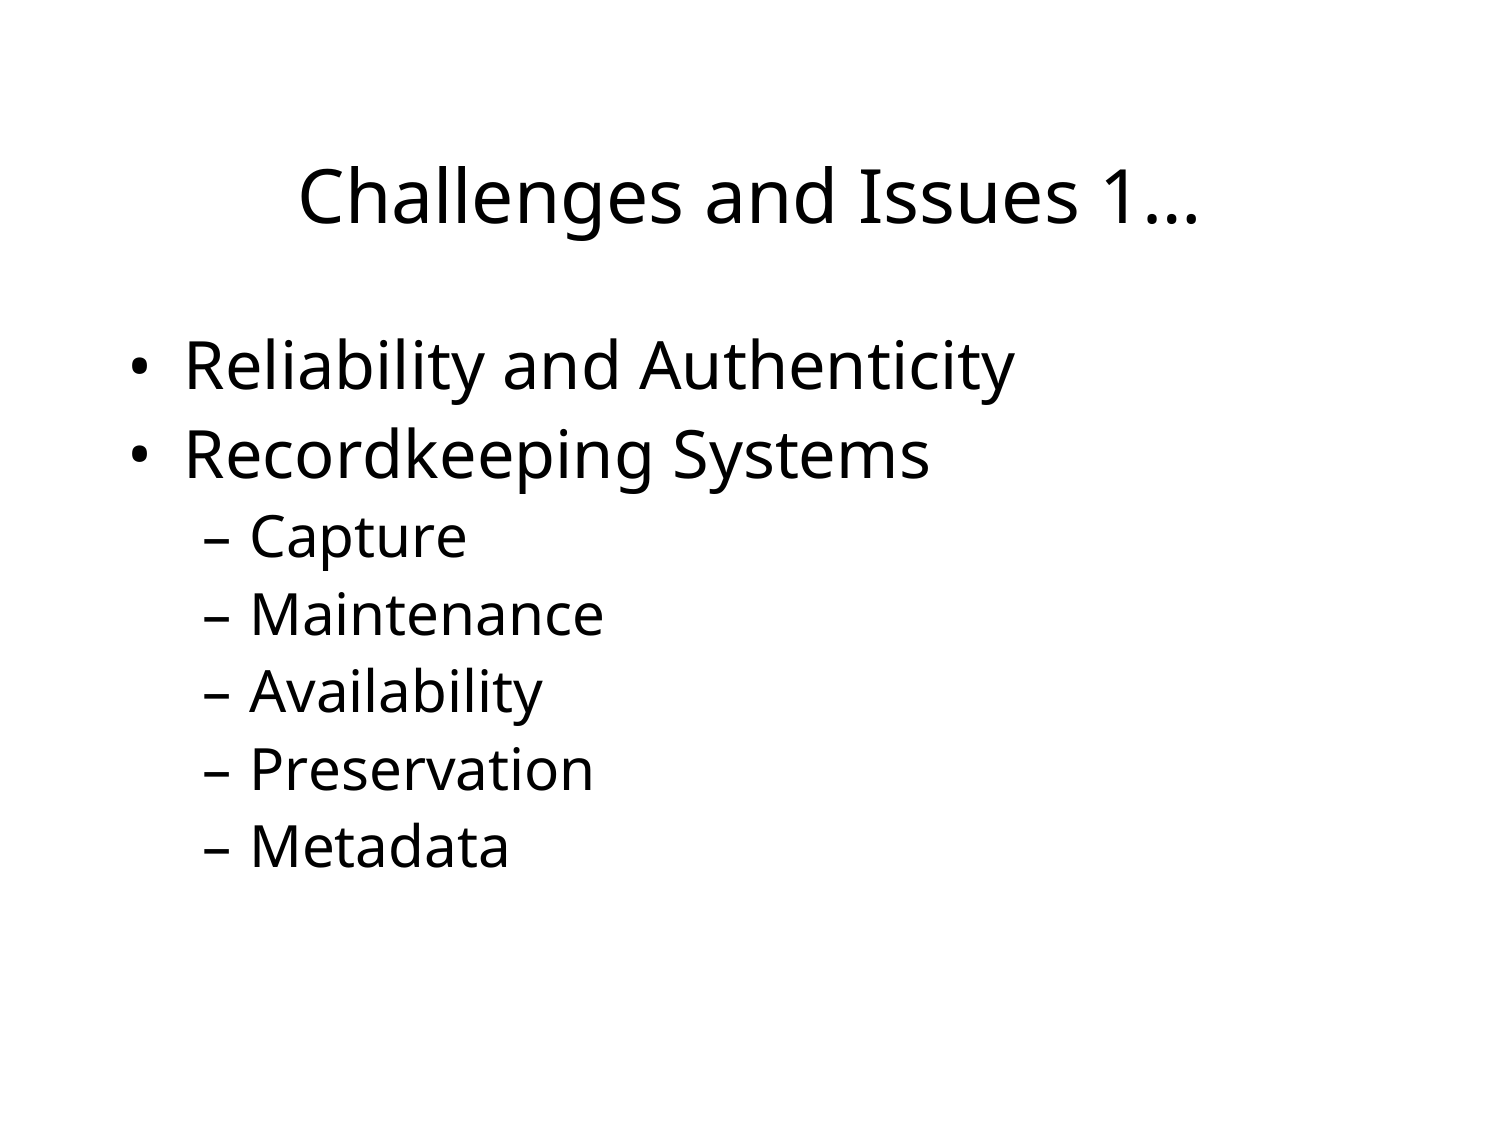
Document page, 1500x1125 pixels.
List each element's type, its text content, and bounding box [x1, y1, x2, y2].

list Reliability and Authenticity Recordkeeping Systems Capture Maintenance Availability Preservation Metadata [112, 324, 1388, 1001]
title Challenges and Issues 1… [112, 99, 1388, 288]
